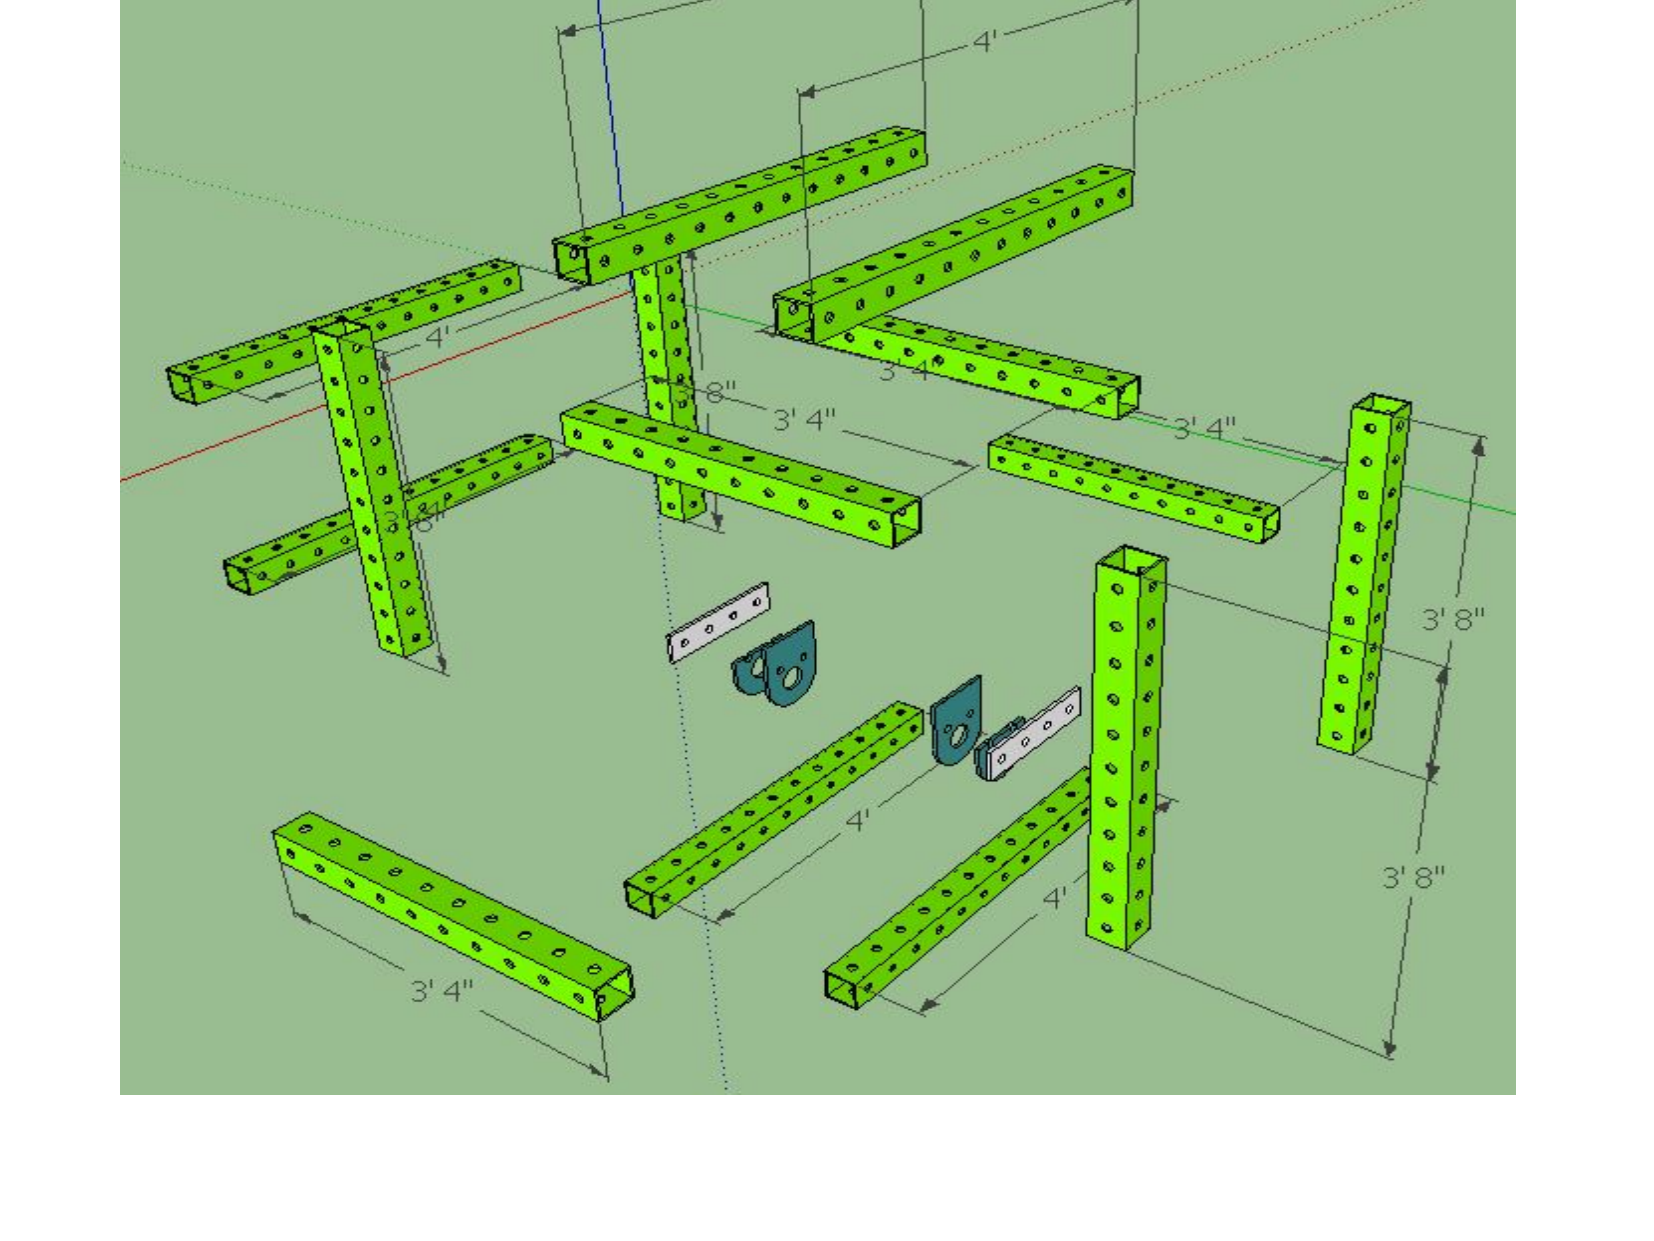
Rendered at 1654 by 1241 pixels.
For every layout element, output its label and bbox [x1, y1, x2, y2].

picture [120, 0, 1516, 1096]
